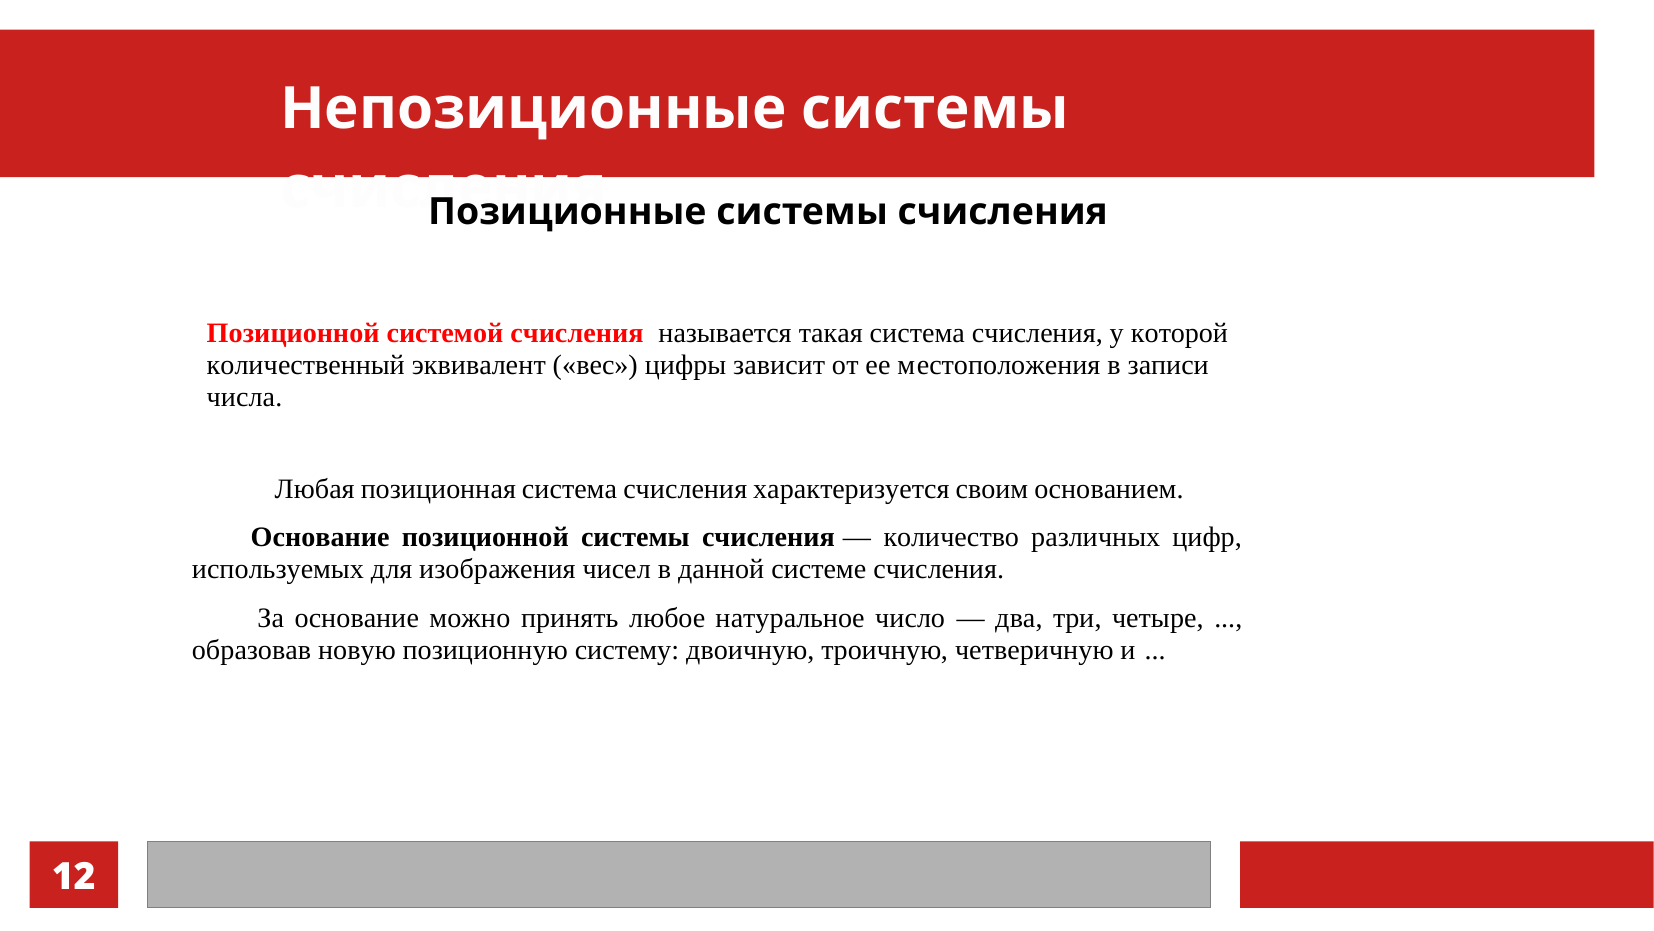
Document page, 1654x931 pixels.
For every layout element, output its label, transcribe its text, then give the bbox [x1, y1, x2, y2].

text_box Позиционные системы счисления [413, 177, 1418, 240]
picture [206, 316, 1255, 414]
picture [191, 472, 1241, 667]
text_box Непозиционные системы счисления [265, 59, 1268, 148]
